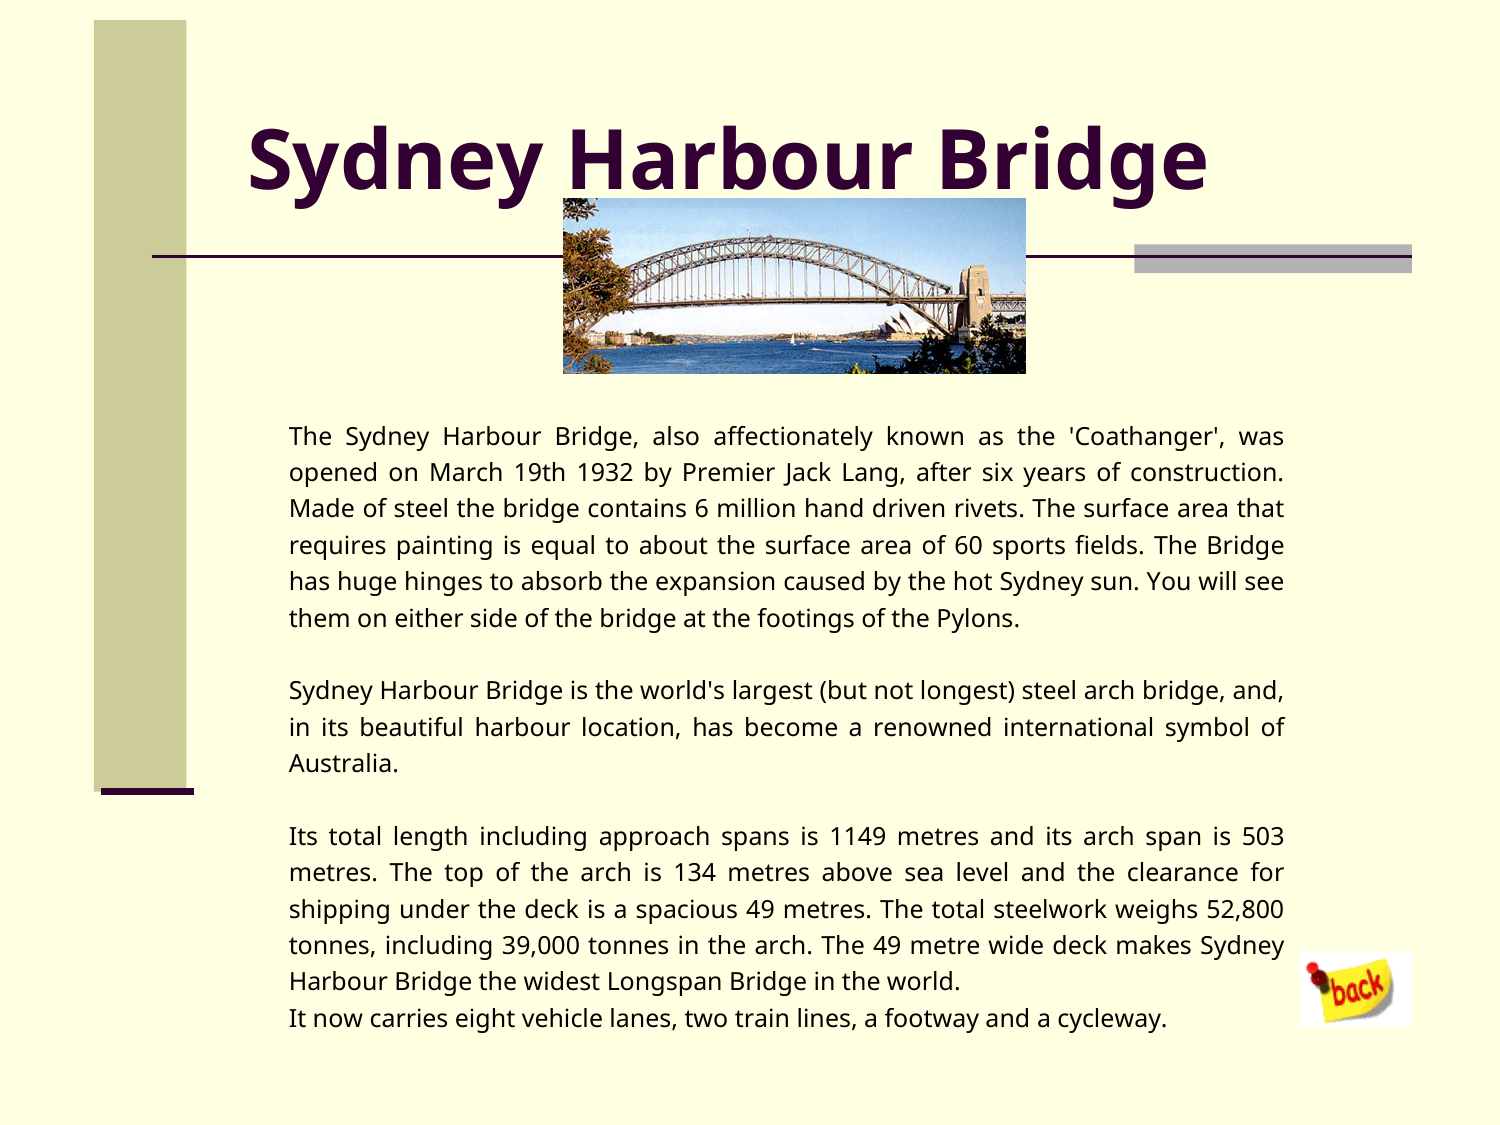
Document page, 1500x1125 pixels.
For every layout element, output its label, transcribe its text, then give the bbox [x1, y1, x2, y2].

text_box The Sydney Harbour Bridge, also affectionately known as the 'Coathanger', was opened on March 19th 1932 by Premier Jack Lang, after six years of construction. Made of steel the bridge contains 6 million hand driven rivets. The surface area that requires painting is equal to about the surface area of 60 sports fields. The Bridge has huge hinges to absorb the expansion caused by the hot Sydney sun. You will see them on either side of the bridge at the footings of the Pylons. Sydney Harbour Bridge is the world's largest (but not longest) steel arch bridge, and, in its beautiful harbour location, has become a renowned international symbol of Australia. Its total length including approach spans is 1149 metres and its arch span is 503 metres. The top of the arch is 134 metres above sea level and the clearance for shipping under the deck is a spacious 49 metres. The total steelwork weighs 52,800 tonnes, including 39,000 tonnes in the arch. The 49 metre wide deck makes Sydney Harbour Bridge the widest Longspan Bridge in the world. It now carries eight vehicle lanes, two train lines, a footway and a cycleway. [274, 408, 1301, 1105]
picture [563, 198, 1026, 374]
title Sydney Harbour Bridge [232, 64, 1412, 245]
picture [1300, 951, 1412, 1027]
